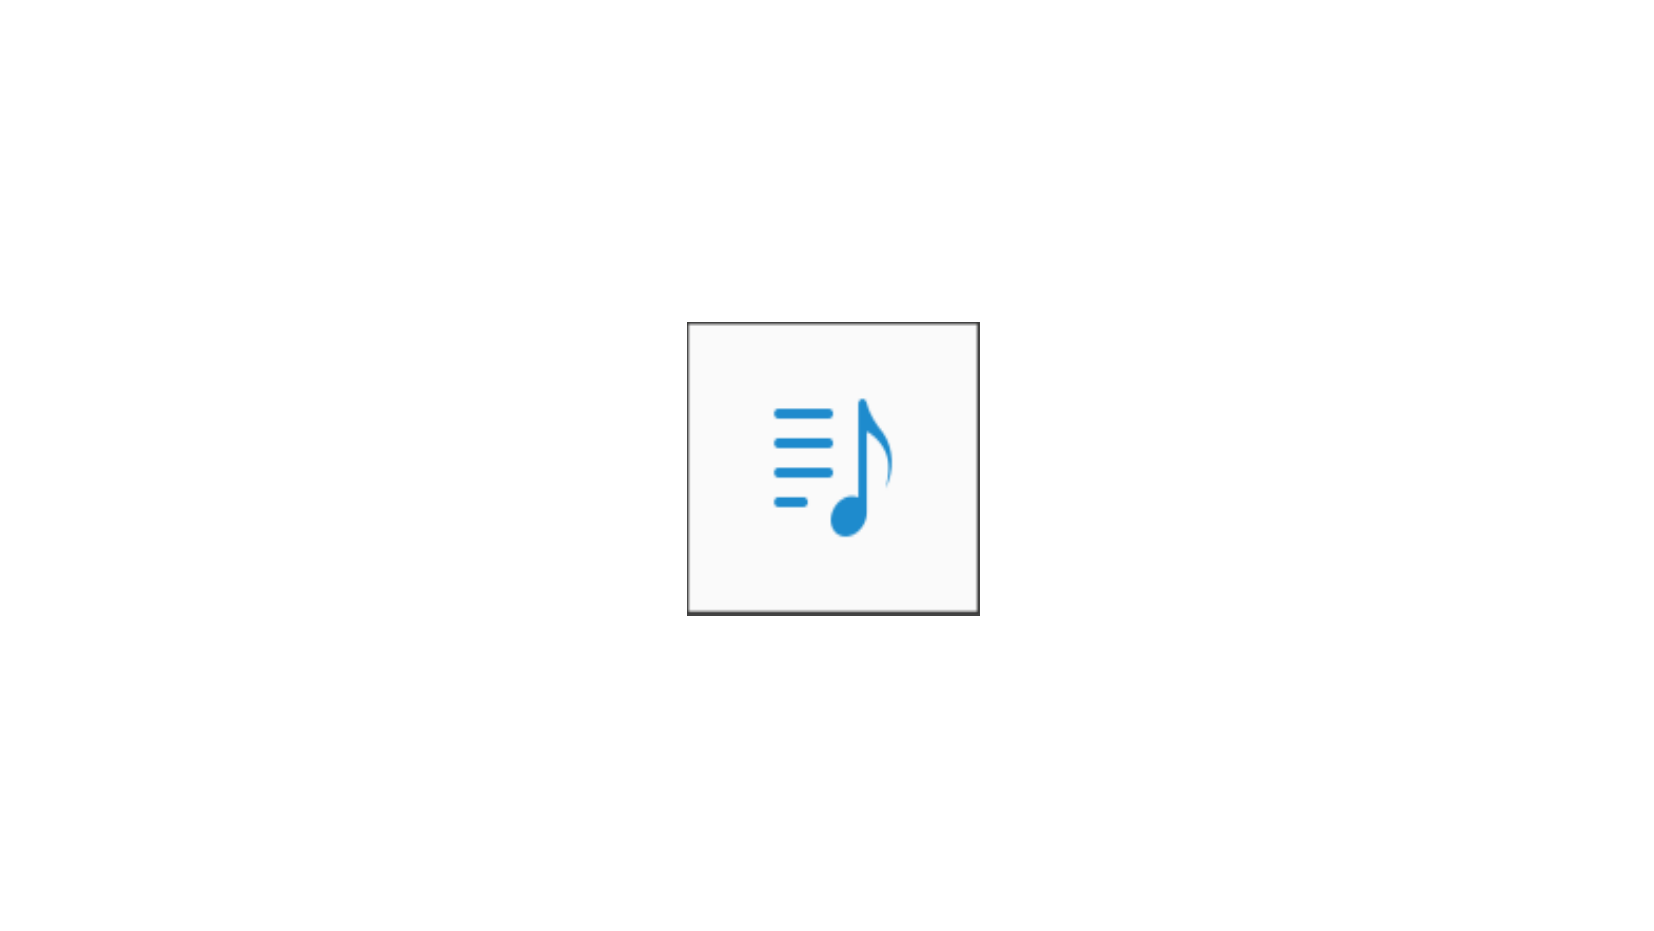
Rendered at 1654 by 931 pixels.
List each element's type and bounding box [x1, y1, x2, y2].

text_box [685, 321, 981, 617]
